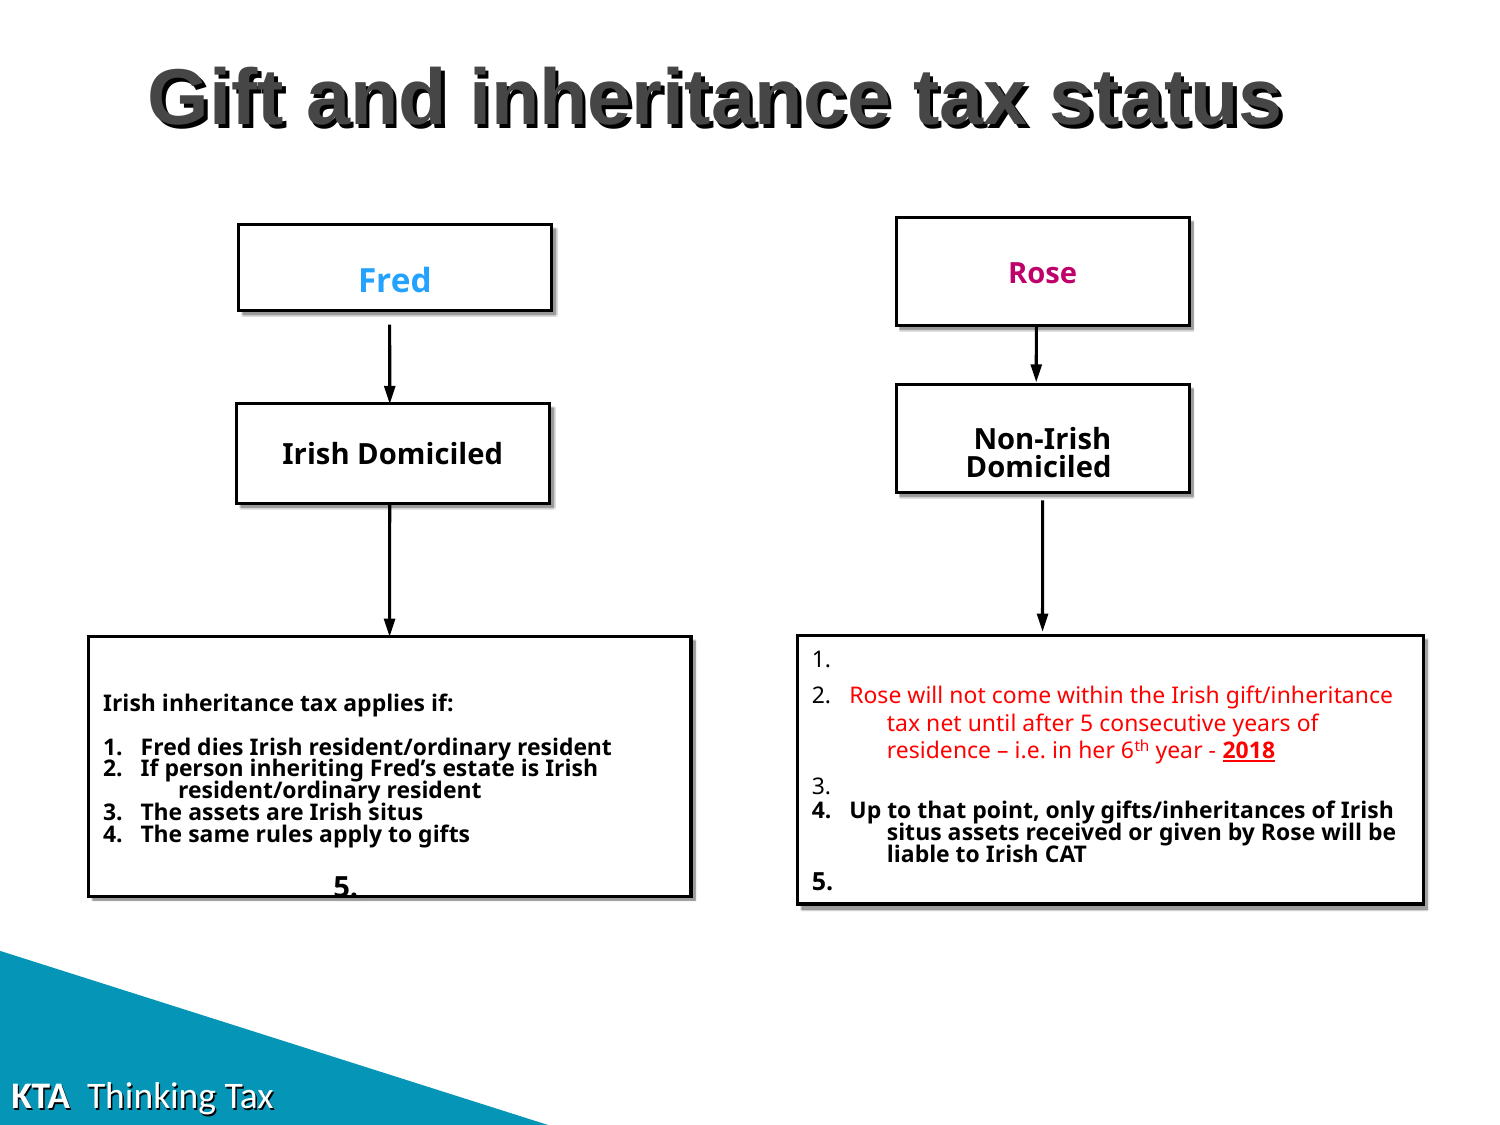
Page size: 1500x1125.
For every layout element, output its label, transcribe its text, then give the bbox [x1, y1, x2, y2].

title Gift and inheritance tax status [41, 0, 1392, 187]
text_box Rose will not come within the Irish gift/inheritance tax net until after 5 consecutive years of residence – i.e. in her 6th year - 2018 Up to that point, only gifts/inheritances of Irish situs assets received or given by Rose will be liable to Irish CAT [797, 635, 1423, 904]
text_box Rose [896, 217, 1189, 325]
text_box Irish Domiciled [237, 404, 549, 504]
text_box Irish inheritance tax applies if: Fred dies Irish resident/ordinary resident If person inheriting Fred’s estate is Irish resident/ordinary resident The assets are Irish situs The same rules apply to gifts [88, 636, 691, 897]
text_box Non-Irish Domiciled [896, 384, 1189, 492]
text_box Fred [239, 225, 551, 311]
